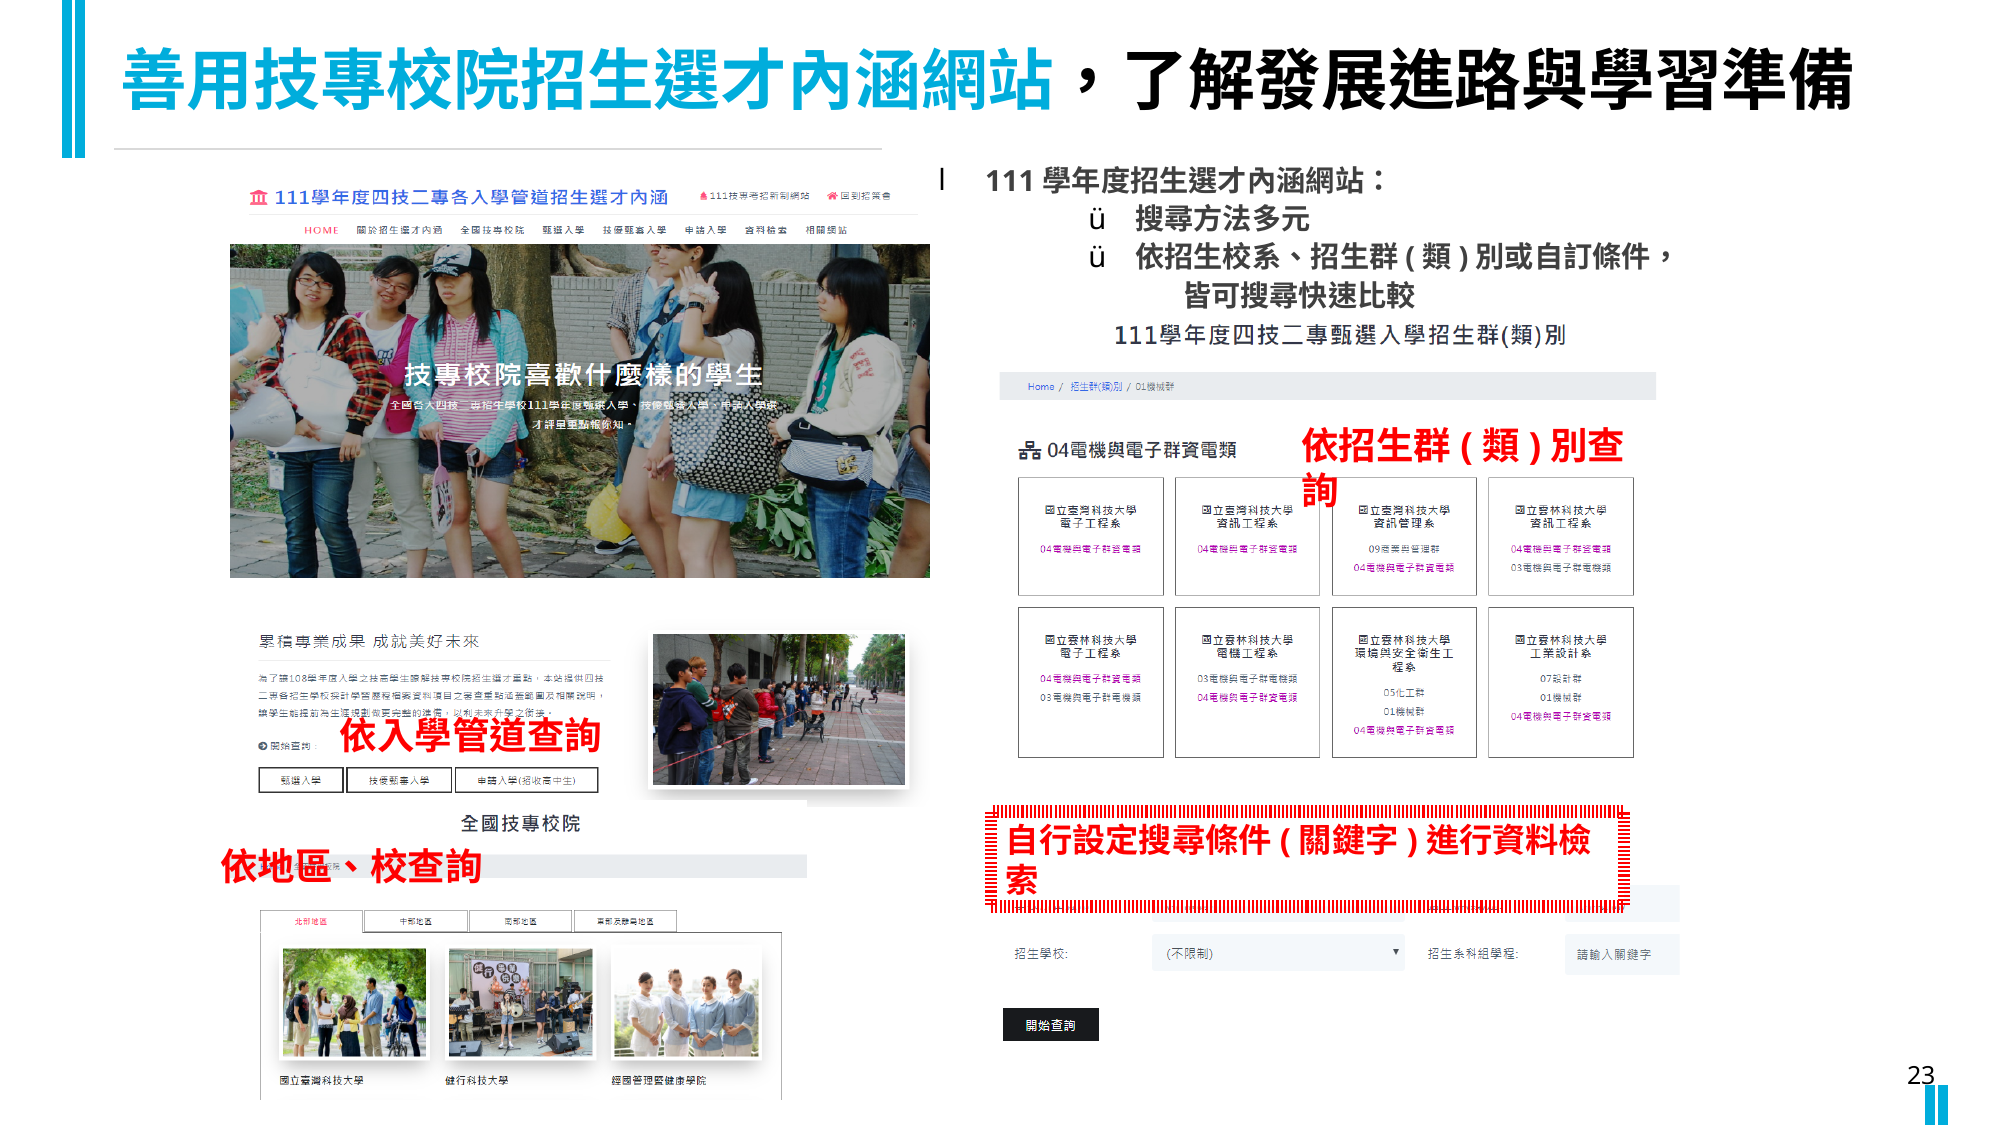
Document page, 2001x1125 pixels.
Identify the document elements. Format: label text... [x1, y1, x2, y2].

text_box 依招生群(類)別查詢 [1286, 414, 1657, 477]
text_box 依入學管道查詢 [324, 704, 773, 767]
picture [999, 317, 1657, 760]
picture [230, 182, 930, 1100]
text_box 自行設定搜尋條件(關鍵字)進行資料檢索 [990, 811, 1625, 869]
text_box 23 [1892, 1043, 1955, 1094]
text_box 111學年度招生選才內涵網站： 搜尋方法多元 依招生校系、招生群(類)別或自訂條件，皆可搜尋快速比較 [923, 151, 1680, 320]
picture [994, 833, 1680, 1049]
text_box 依地區、校查詢 [205, 835, 549, 898]
list 善用技專校院招生選才內涵網站，了解發展進路與學習準備 [105, 30, 1880, 208]
